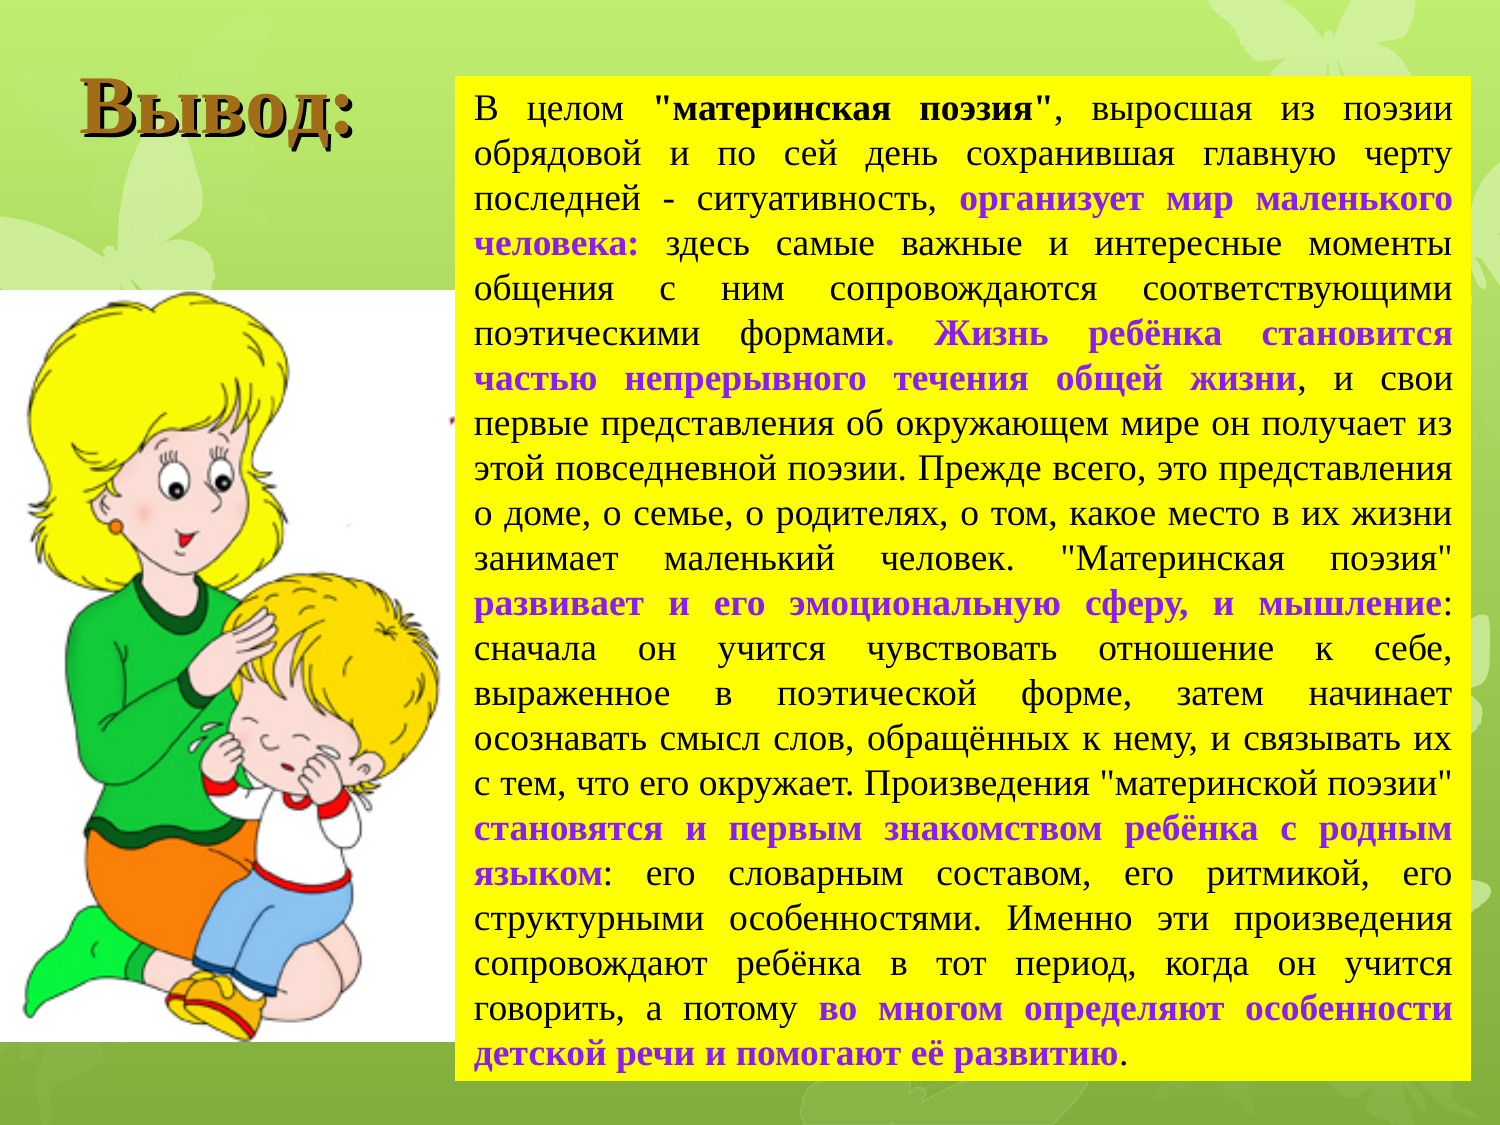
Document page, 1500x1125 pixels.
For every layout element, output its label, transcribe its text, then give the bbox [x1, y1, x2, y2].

text_box Вывод: [65, 43, 372, 158]
picture [0, 290, 455, 1042]
text_box В целом "материнская поэзия", выросшая из поэзии обрядовой и по сей день сохранившая главную черту последней - ситуативность, организует мир маленького человека: здесь самые важные и интересные моменты общения с ним сопровождаются соответствующими поэтическими формами. Жизнь ребёнка становится частью непрерывного течения общей жизни, и свои первые представления об окружающем мире он получает из этой повседневной поэзии. Прежде всего, это представления о доме, о семье, о родителях, о том, какое место в их жизни занимает маленький человек. "Материнская поэзия" развивает и его эмоциональную сферу, и мышление: сначала он учится чувствовать отношение к себе, выраженное в поэтической форме, затем начинает осознавать смысл слов, обращённых к нему, и связывать их с тем, что его окружает. Произведения "материнской поэзии" становятся и первым знакомством ребёнка с родным языком: его словарным составом, его ритмикой, его структурными особенностями. Именно эти произведения сопровождают ребёнка в тот период, когда он учится говорить, а потому во многом определяют особенности детской речи и помогают её развитию. [455, 76, 1471, 1081]
